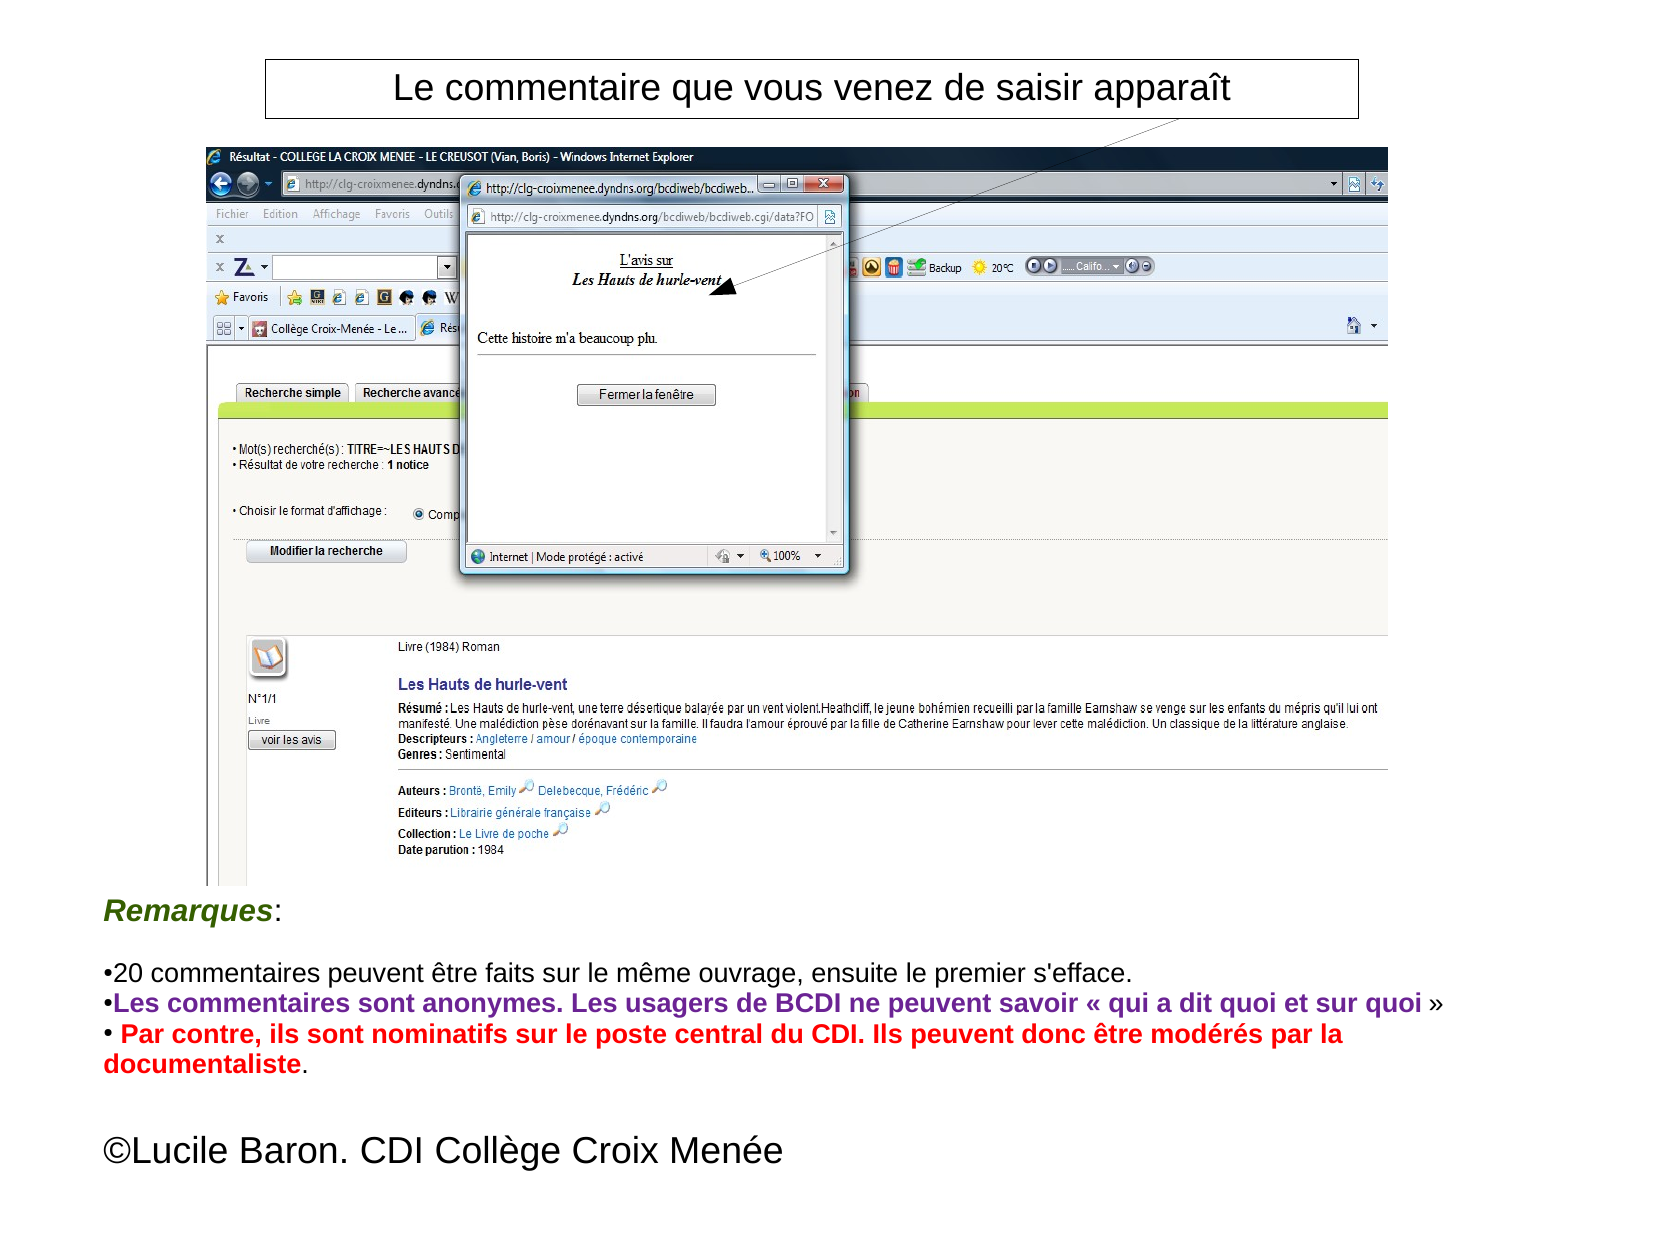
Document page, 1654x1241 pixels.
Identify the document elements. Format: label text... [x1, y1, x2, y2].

picture [206, 147, 1388, 885]
text_box Remarques: 20 commentaires peuvent être faits sur le même ouvrage, ensuite le premier s'efface. Les commentaires sont anonymes. Les usagers de BCDI ne peuvent savoir « qui a dit quoi et sur quoi » Par contre, ils sont nominatifs sur le poste central du CDI. Ils peuvent donc être modérés par la documentaliste. [88, 885, 1536, 1114]
text_box ©Lucile Baron. CDI Collège Croix Menée [88, 1122, 916, 1179]
text_box Le commentaire que vous venez de saisir apparaît [265, 59, 1359, 119]
